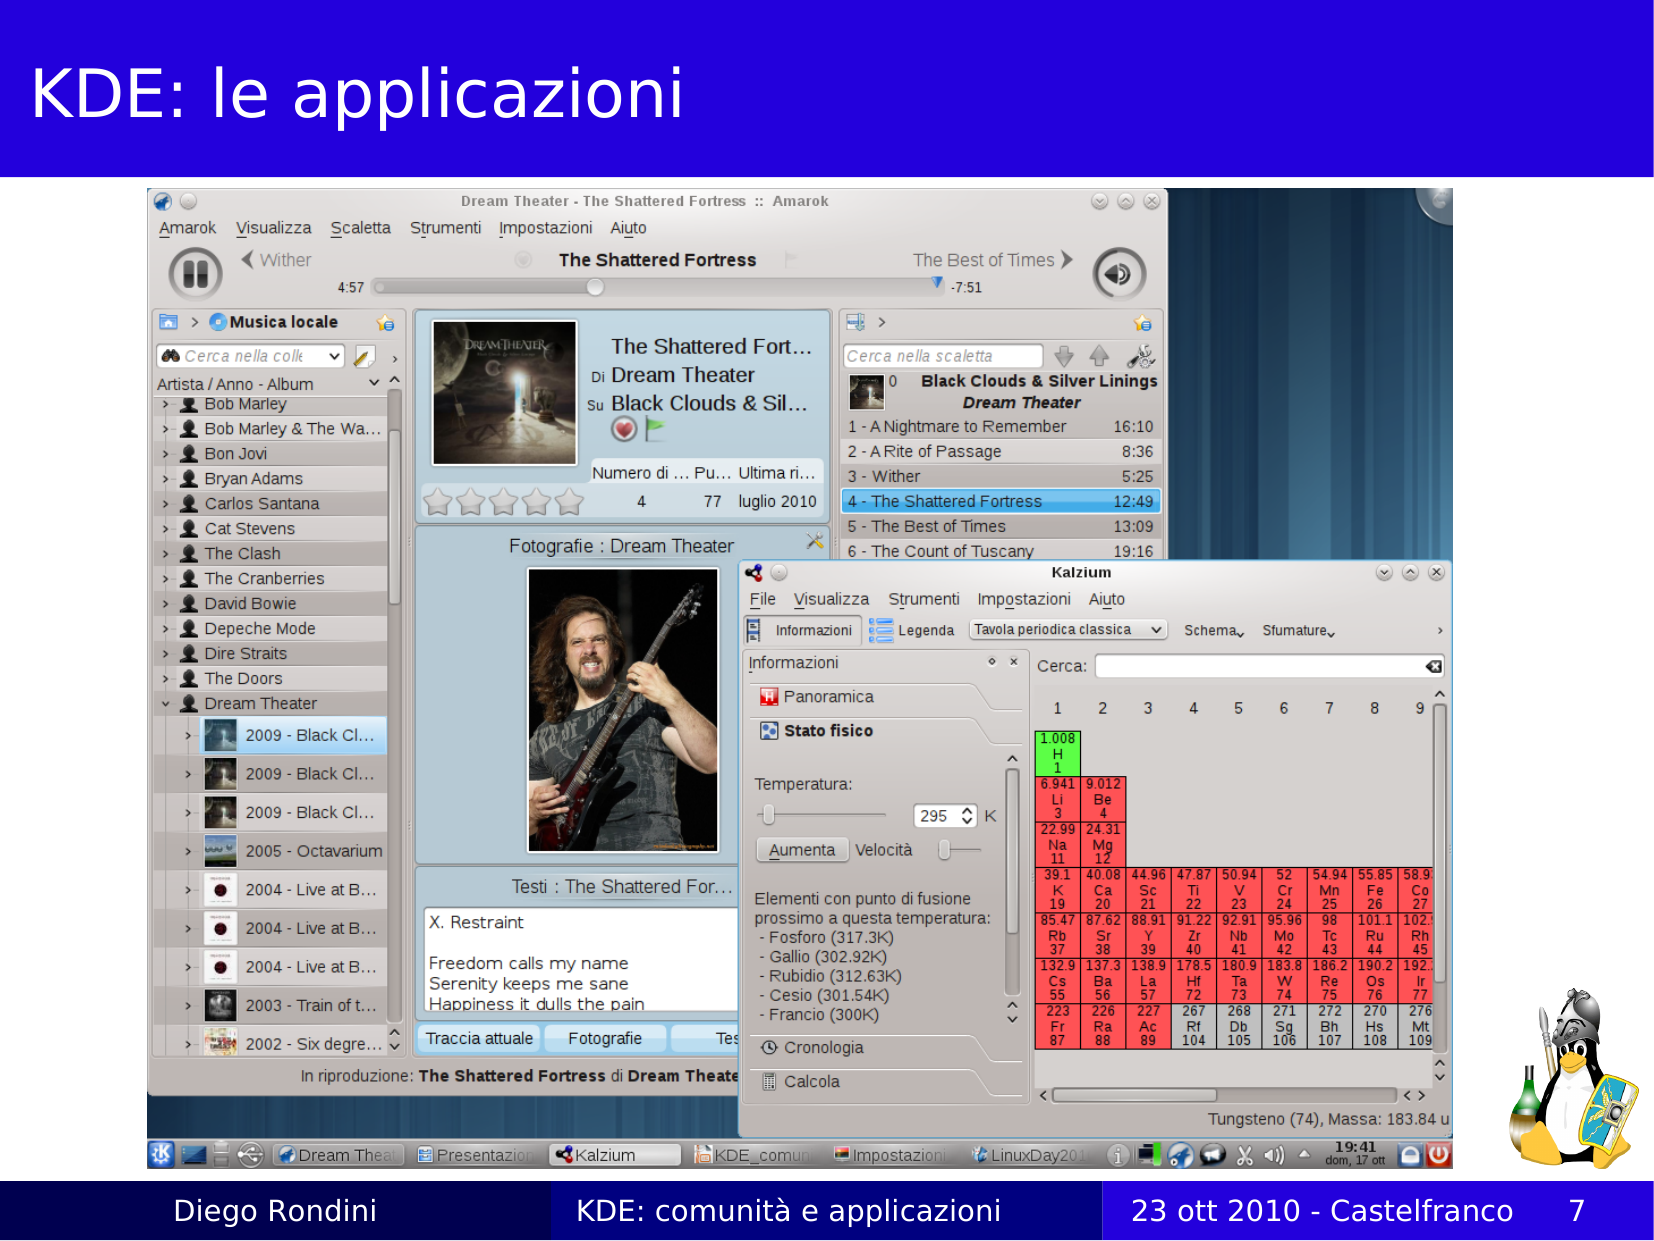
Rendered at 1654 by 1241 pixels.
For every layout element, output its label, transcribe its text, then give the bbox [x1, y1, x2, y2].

picture [1509, 988, 1639, 1169]
picture [147, 188, 1453, 1169]
title KDE: le applicazioni [29, 0, 1518, 198]
